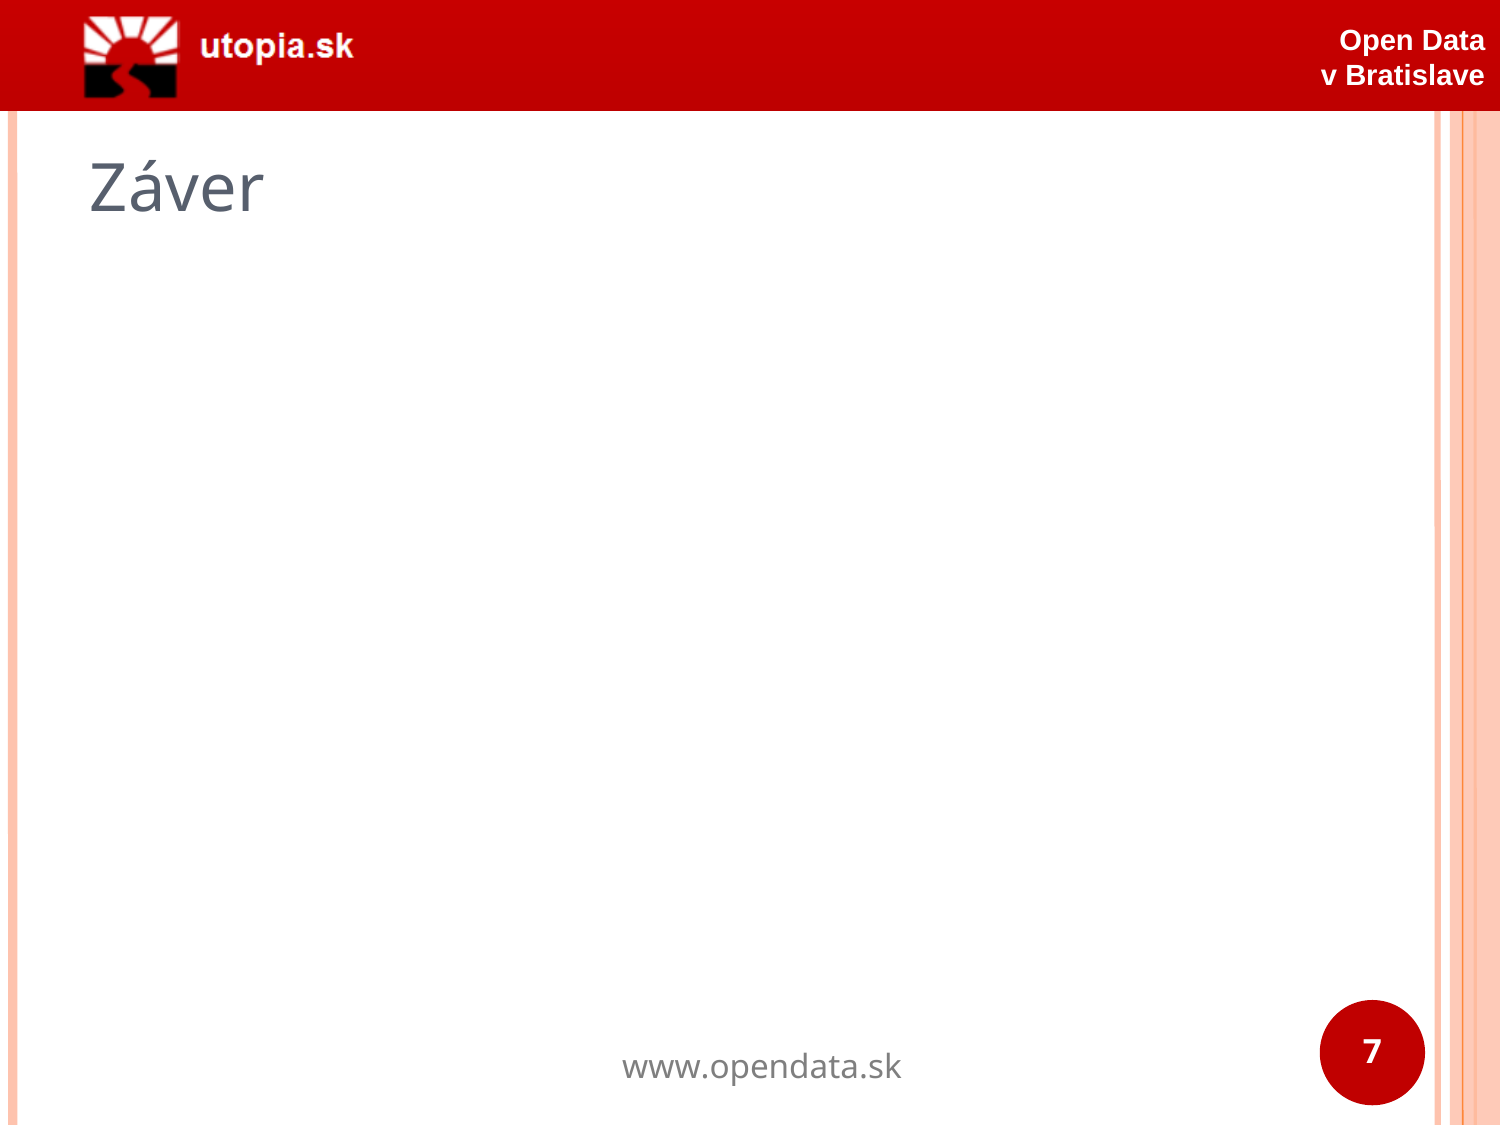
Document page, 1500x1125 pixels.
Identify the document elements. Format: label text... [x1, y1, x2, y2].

title Záver [74, 45, 1300, 233]
picture [0, 0, 1500, 111]
